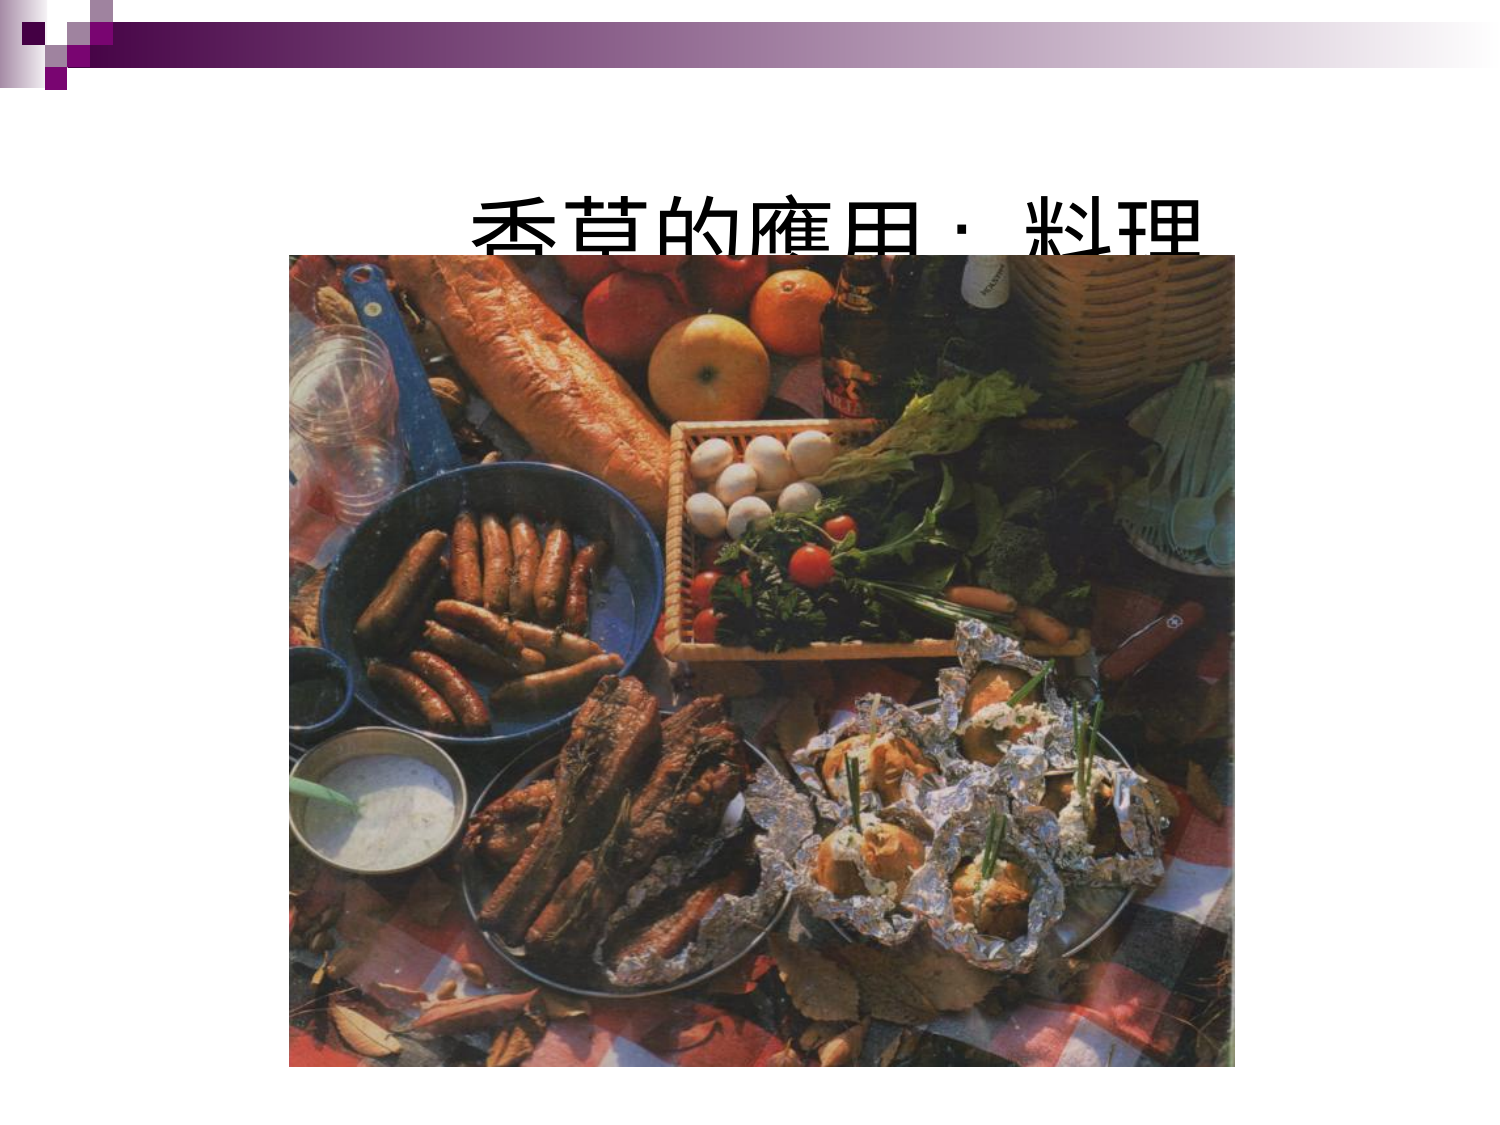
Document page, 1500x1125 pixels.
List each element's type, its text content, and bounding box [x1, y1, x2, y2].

title 香草的應用: 料理 [308, 173, 1343, 300]
picture [289, 255, 1235, 1067]
